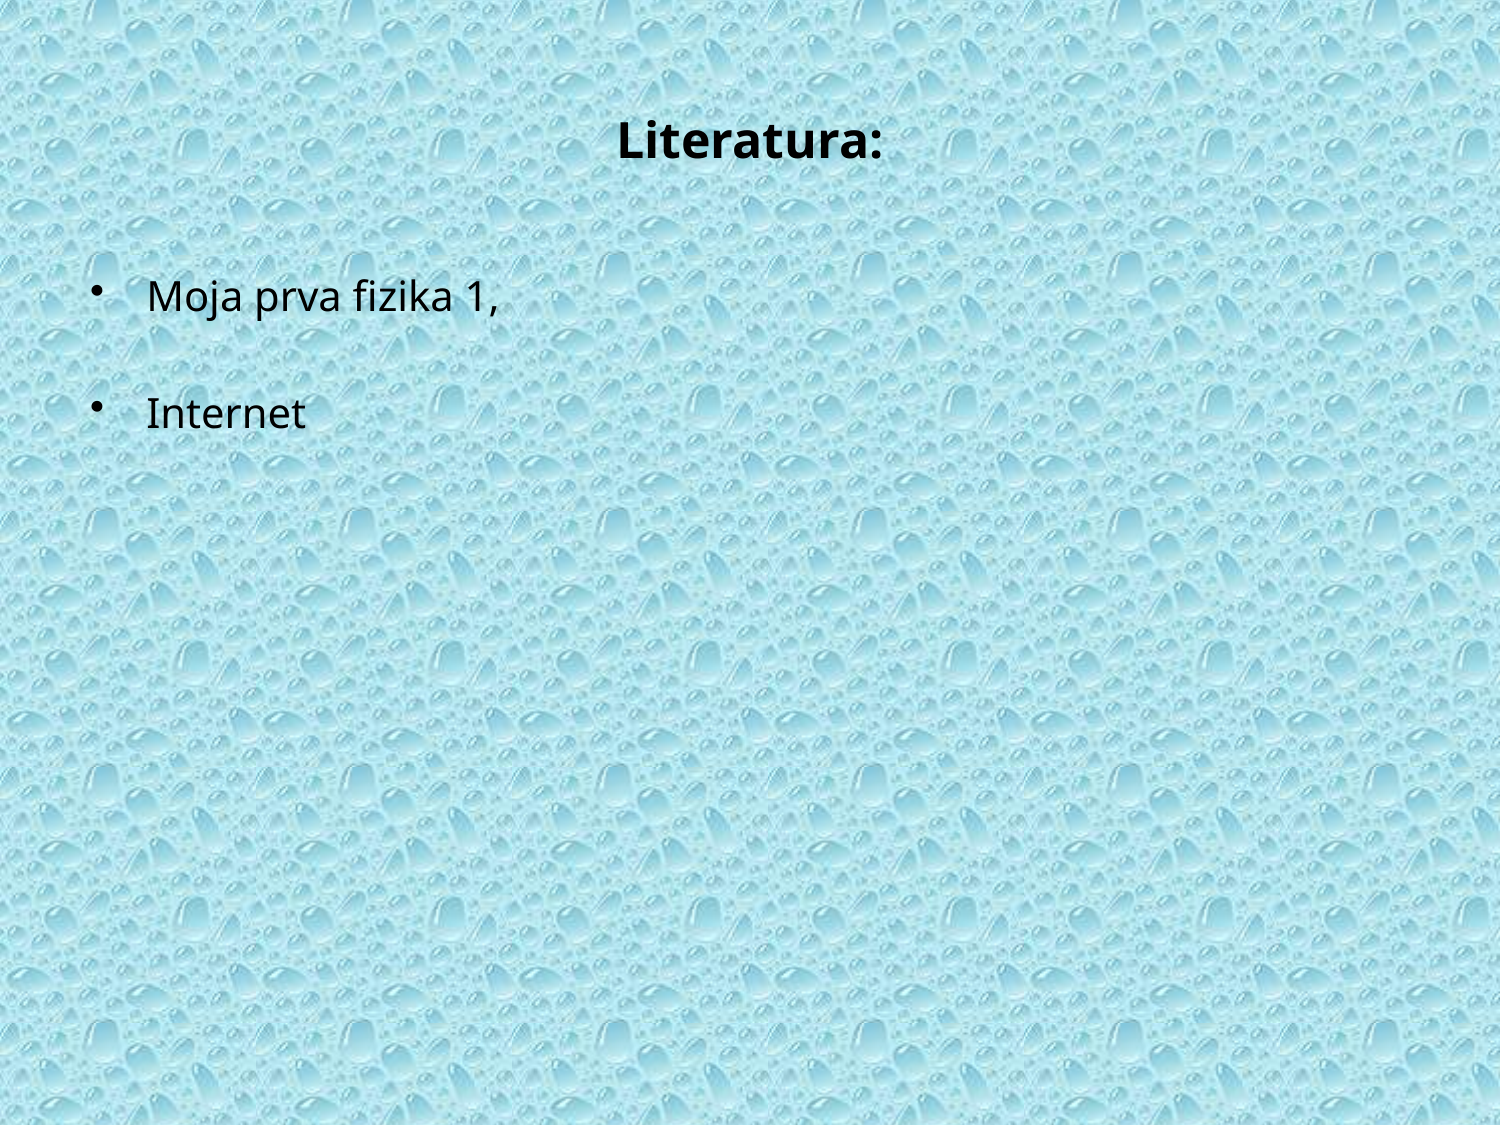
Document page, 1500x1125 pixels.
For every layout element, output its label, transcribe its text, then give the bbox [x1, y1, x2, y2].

list Moja prva fizika 1, Internet [75, 262, 1425, 1005]
title Literatura: [75, 45, 1425, 233]
picture [0, 0, 1500, 1125]
